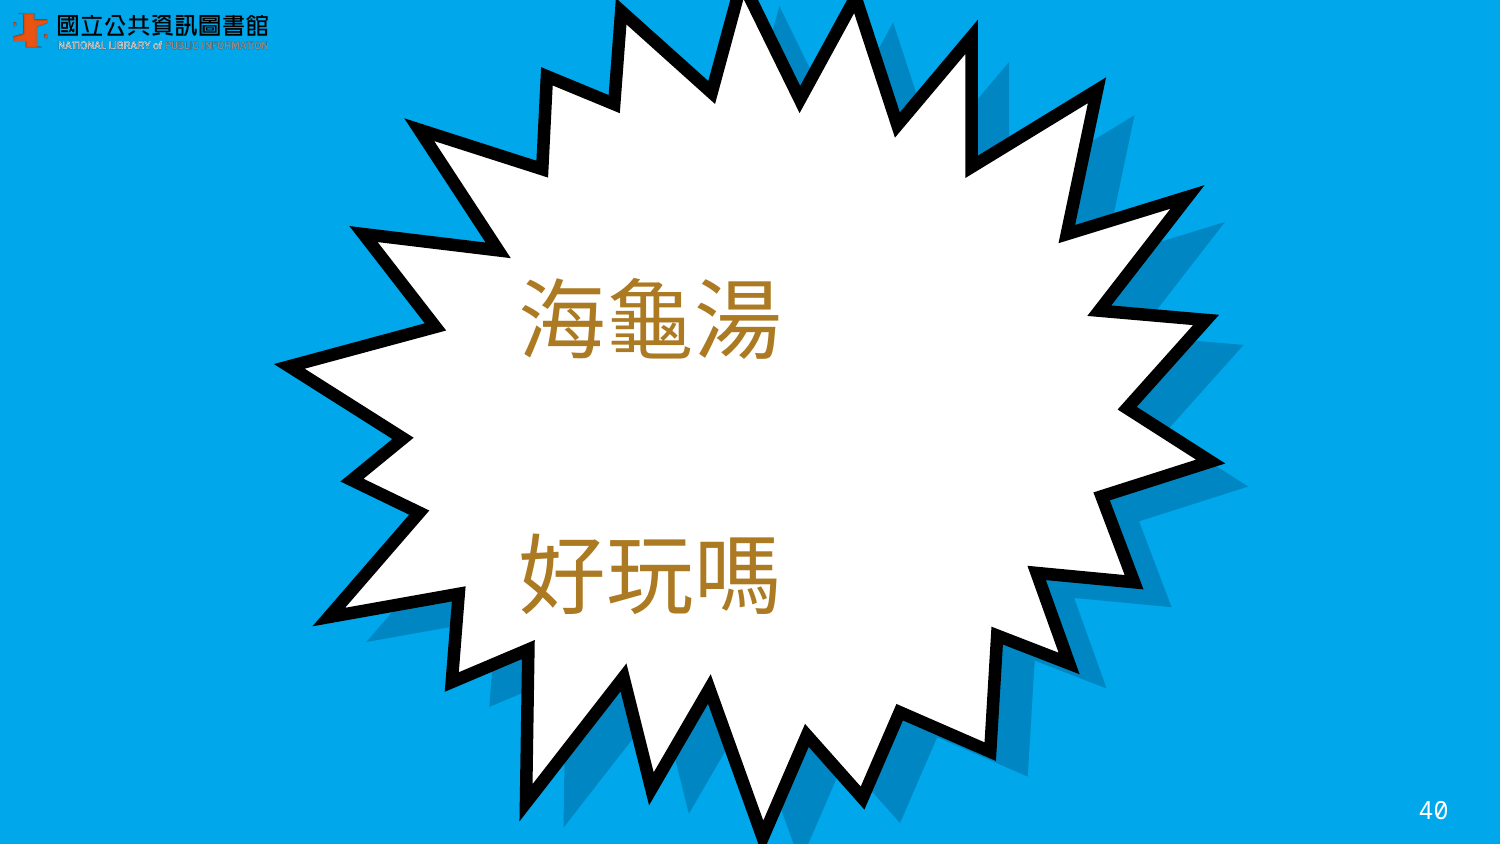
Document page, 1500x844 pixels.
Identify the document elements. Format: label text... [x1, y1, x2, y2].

text_box <編號> [1403, 779, 1494, 844]
text_box [820, 510, 1372, 645]
picture [59, 42, 66, 49]
picture [14, 14, 46, 47]
picture [110, 42, 121, 49]
list 海龜湯 好玩嗎 [503, 236, 1055, 650]
